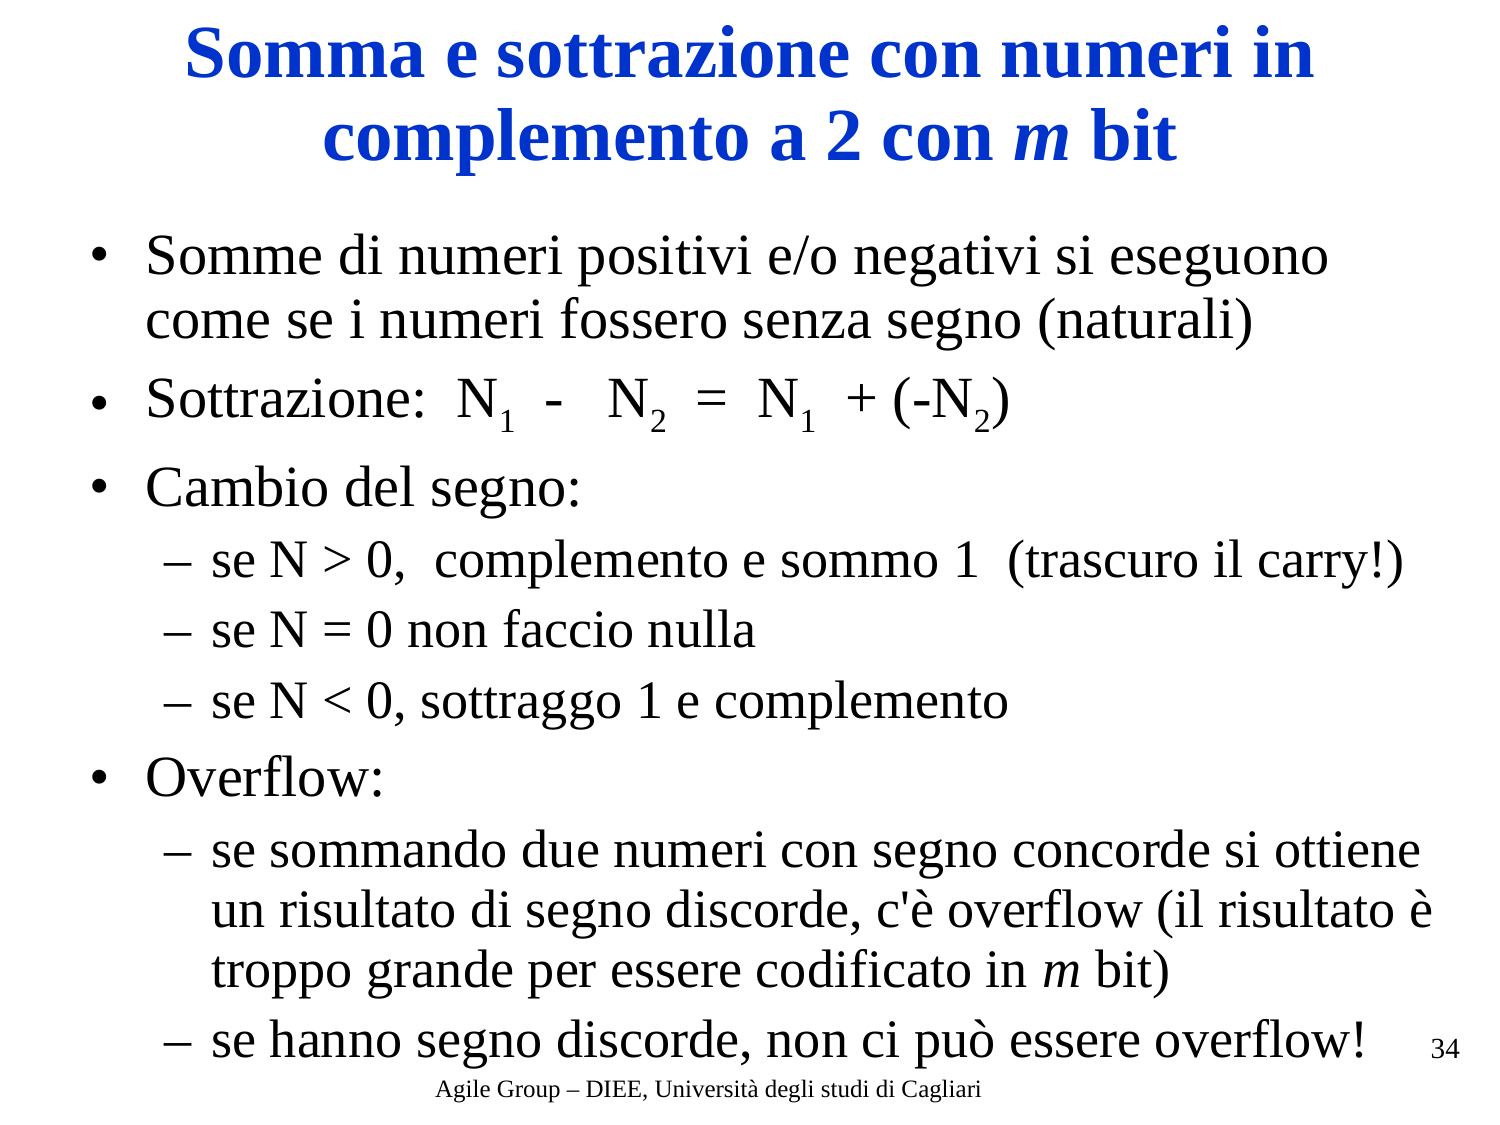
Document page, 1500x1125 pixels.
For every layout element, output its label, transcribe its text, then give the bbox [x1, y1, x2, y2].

title Somma e sottrazione con numeri in complemento a 2 con m bit [112, 3, 1388, 185]
list Somme di numeri positivi e/o negativi si eseguono come se i numeri fossero senza segno (naturali) Sottrazione: N1 - N2 = N1 + (-N2) Cambio del segno: se N > 0, complemento e sommo 1 (trascuro il carry!) se N = 0 non faccio nulla se N < 0, sottraggo 1 e complemento Overflow: se sommando due numeri con segno concorde si ottiene un risultato di segno discorde, c'è overflow (il risultato è troppo grande per essere codificato in m bit) se hanno segno discorde, non ci può essere overflow! [74, 214, 1463, 1078]
